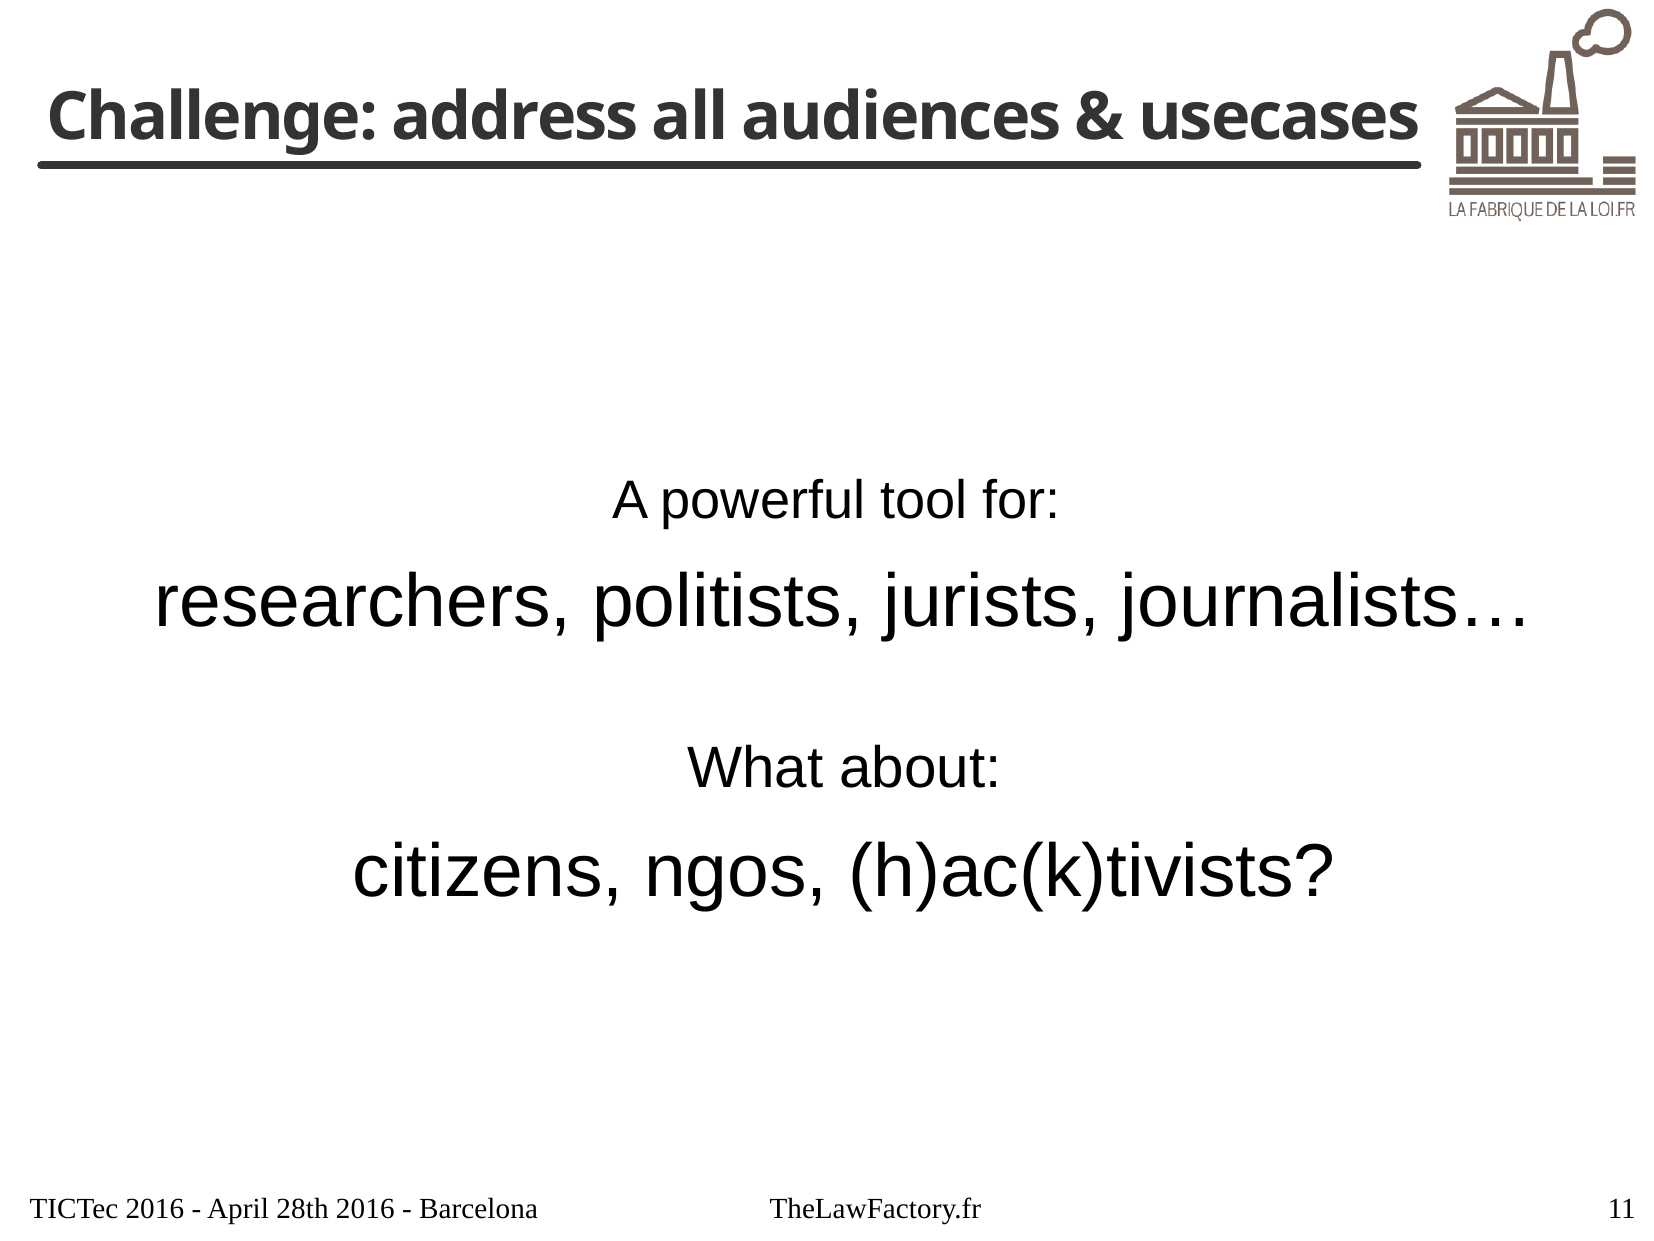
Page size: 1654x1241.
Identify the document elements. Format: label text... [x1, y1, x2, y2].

picture [1429, 0, 1654, 225]
subtitle A powerful tool for: researchers, politists, jurists, journalists… What about: citizens, ngos, (h)ac(k)tivists? [82, 248, 1571, 1134]
title Challenge: address all audiences & usecases [29, 37, 1518, 189]
